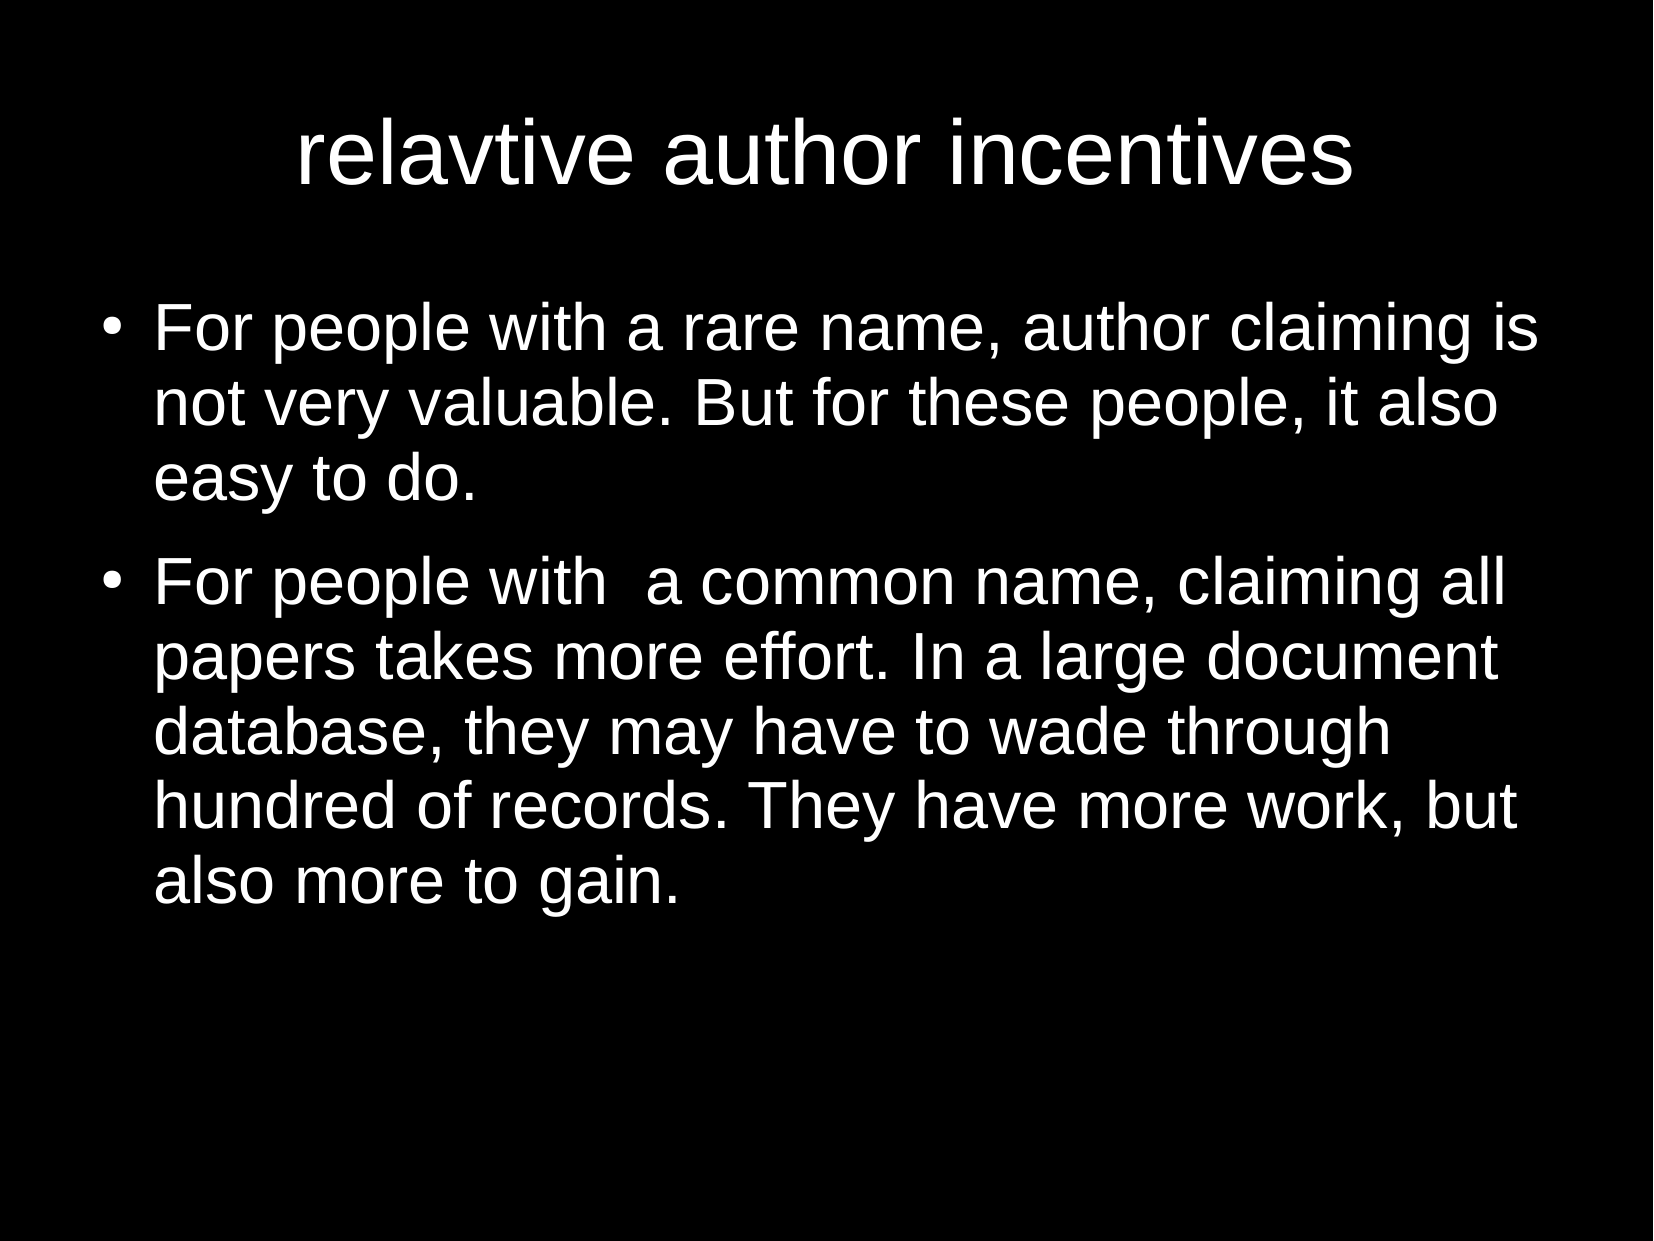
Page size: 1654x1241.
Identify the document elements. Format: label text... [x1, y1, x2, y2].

list For people with a rare name, author claiming is not very valuable. But for these people, it also easy to do. For people with a common name, claiming all papers takes more effort. In a large document database, they may have to wade through hundred of records. They have more work, but also more to gain. [82, 290, 1571, 1109]
title relavtive author incentives [82, 56, 1571, 250]
